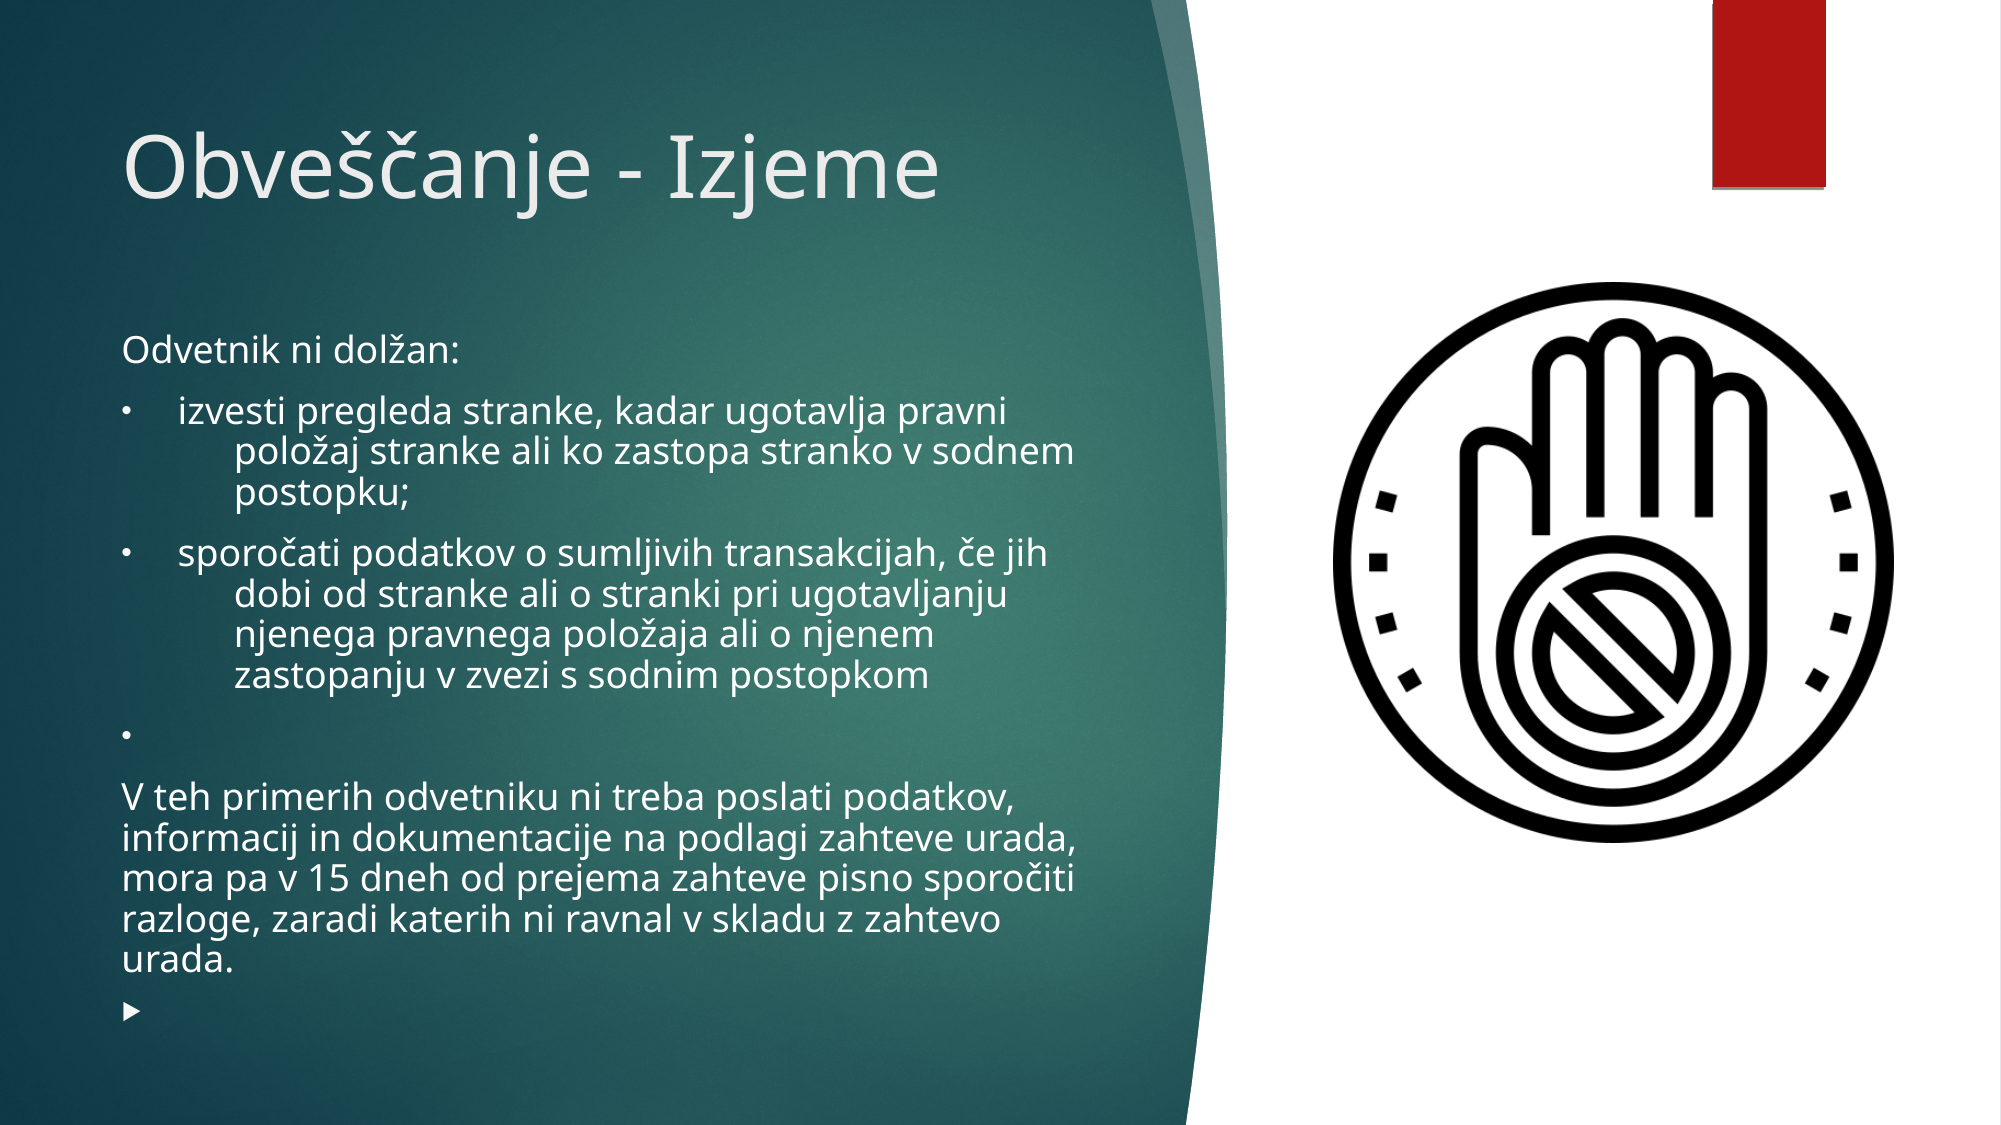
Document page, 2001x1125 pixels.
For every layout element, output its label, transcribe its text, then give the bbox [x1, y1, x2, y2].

picture [1333, 282, 1894, 843]
text_box [0, 0, 2000, 1125]
title Obveščanje - Izjeme [106, 103, 1122, 323]
list Odvetnik ni dolžan: izvesti pregleda stranke, kadar ugotavlja pravni položaj stranke ali ko zastopa stranko v sodnem postopku; sporočati podatkov o sumljivih transakcijah, če jih dobi od stranke ali o stranki pri ugotavljanju njenega pravnega položaja ali o njenem zastopanju v zvezi s sodnim postopkom V teh primerih odvetniku ni treba poslati podatkov, informacij in dokumentacije na podlagi zahteve urada, mora pa v 15 dneh od prejema zahteve pisno sporočiti razloge, zaradi katerih ni ravnal v skladu z zahtevo urada. [106, 323, 1122, 1022]
